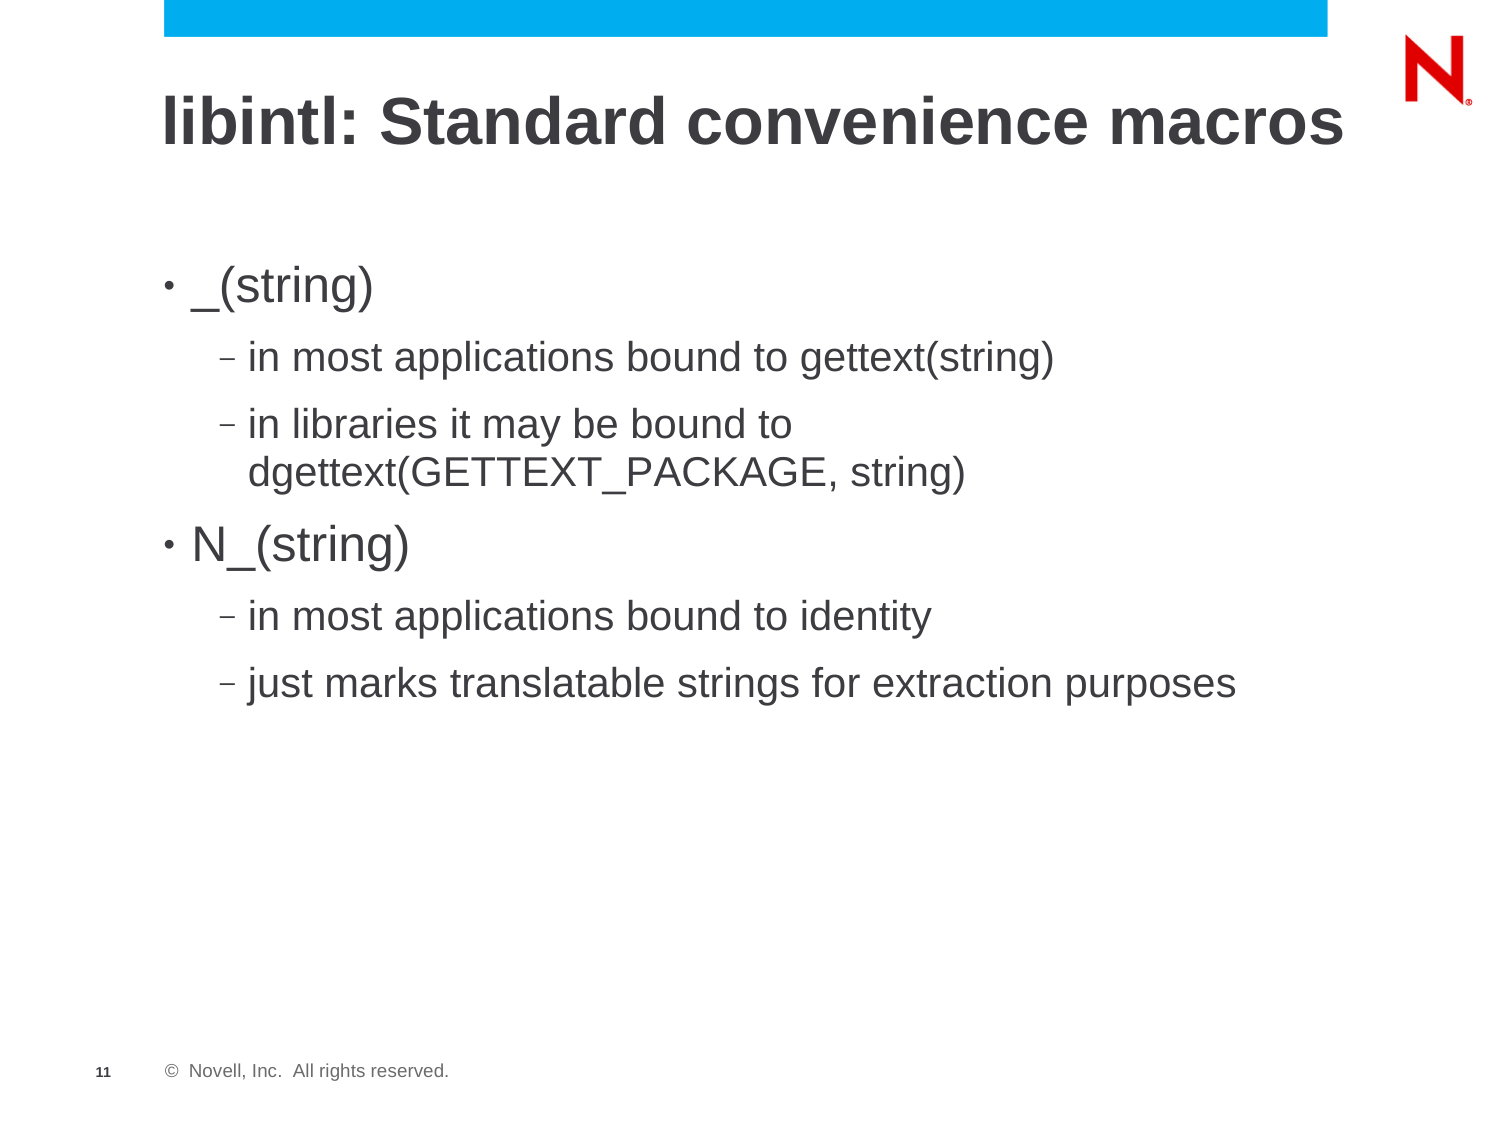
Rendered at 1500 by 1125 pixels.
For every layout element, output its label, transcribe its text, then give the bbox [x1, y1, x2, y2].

list _(string) in most applications bound to gettext(string) in libraries it may be bound to dgettext(GETTEXT_PACKAGE, string) N_(string) in most applications bound to identity just marks translatable strings for extraction purposes [163, 254, 1404, 986]
picture [1403, 32, 1473, 107]
title libintl: Standard convenience macros [161, 41, 1383, 205]
